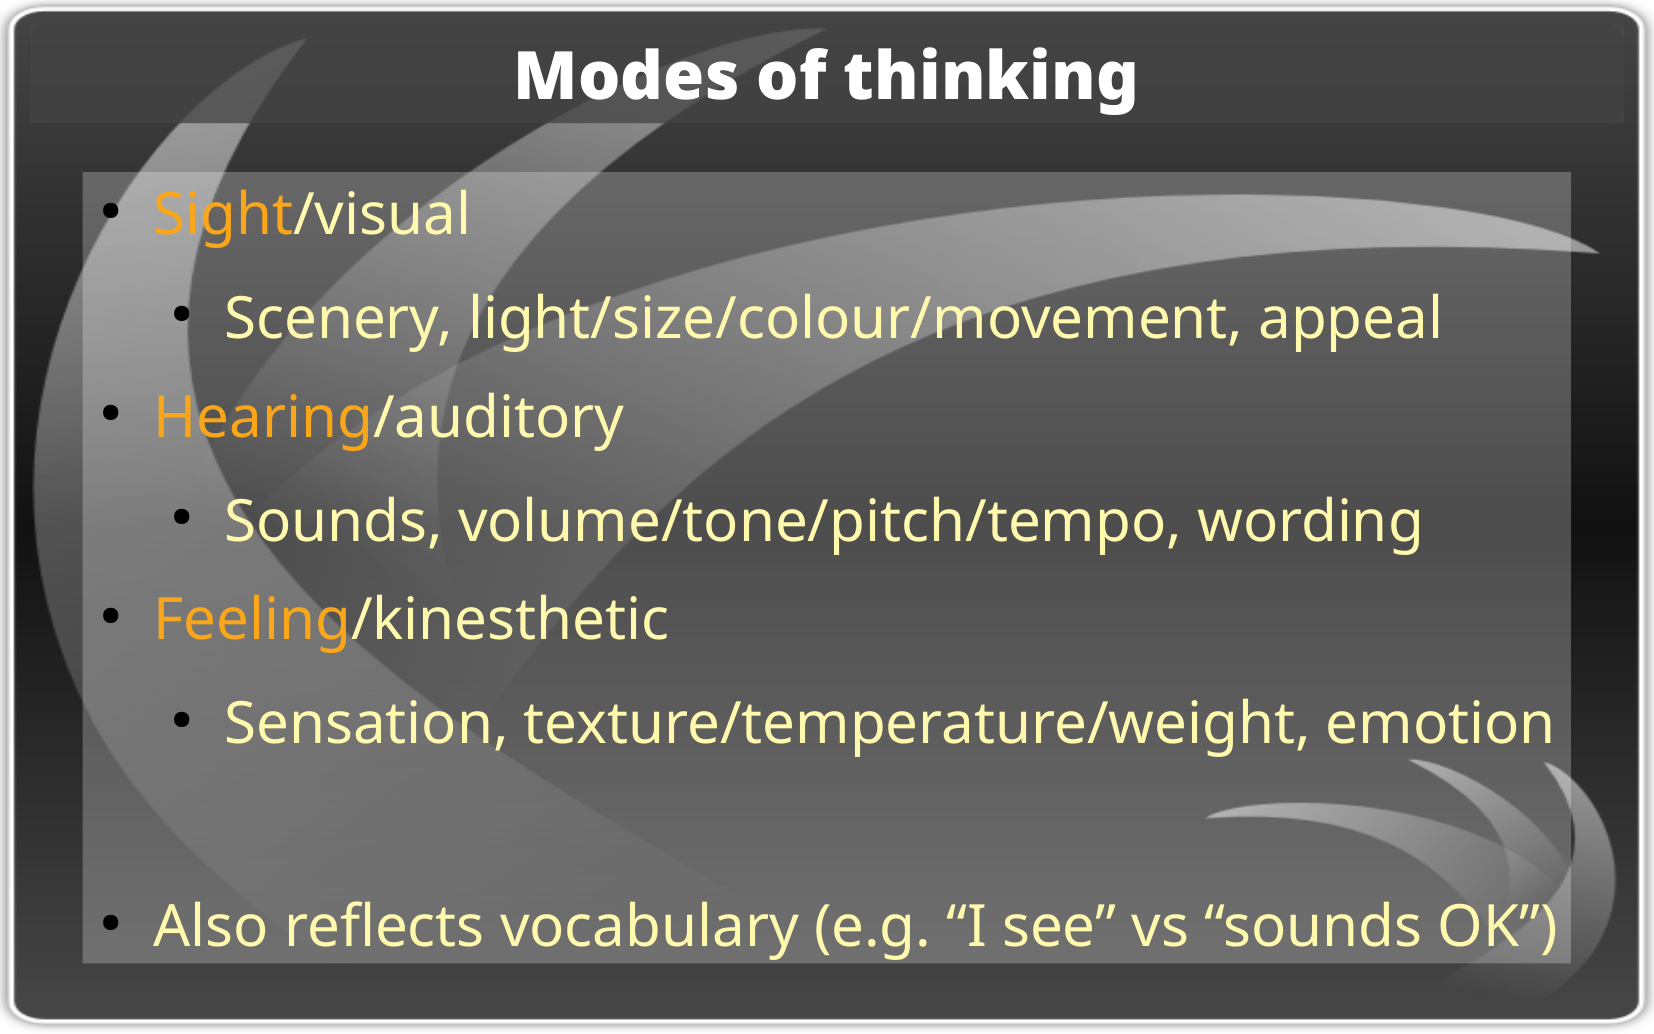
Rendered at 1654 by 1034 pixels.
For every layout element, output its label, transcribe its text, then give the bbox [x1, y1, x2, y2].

list Sight/visual Scenery, light/size/colour/movement, appeal Hearing/auditory Sounds, volume/tone/pitch/tempo, wording Feeling/kinesthetic Sensation, texture/temperature/weight, emotion Also reflects vocabulary (e.g. “I see” vs “sounds OK”) [82, 172, 1571, 944]
title Modes of thinking [29, 24, 1625, 124]
picture [0, 0, 1654, 1034]
